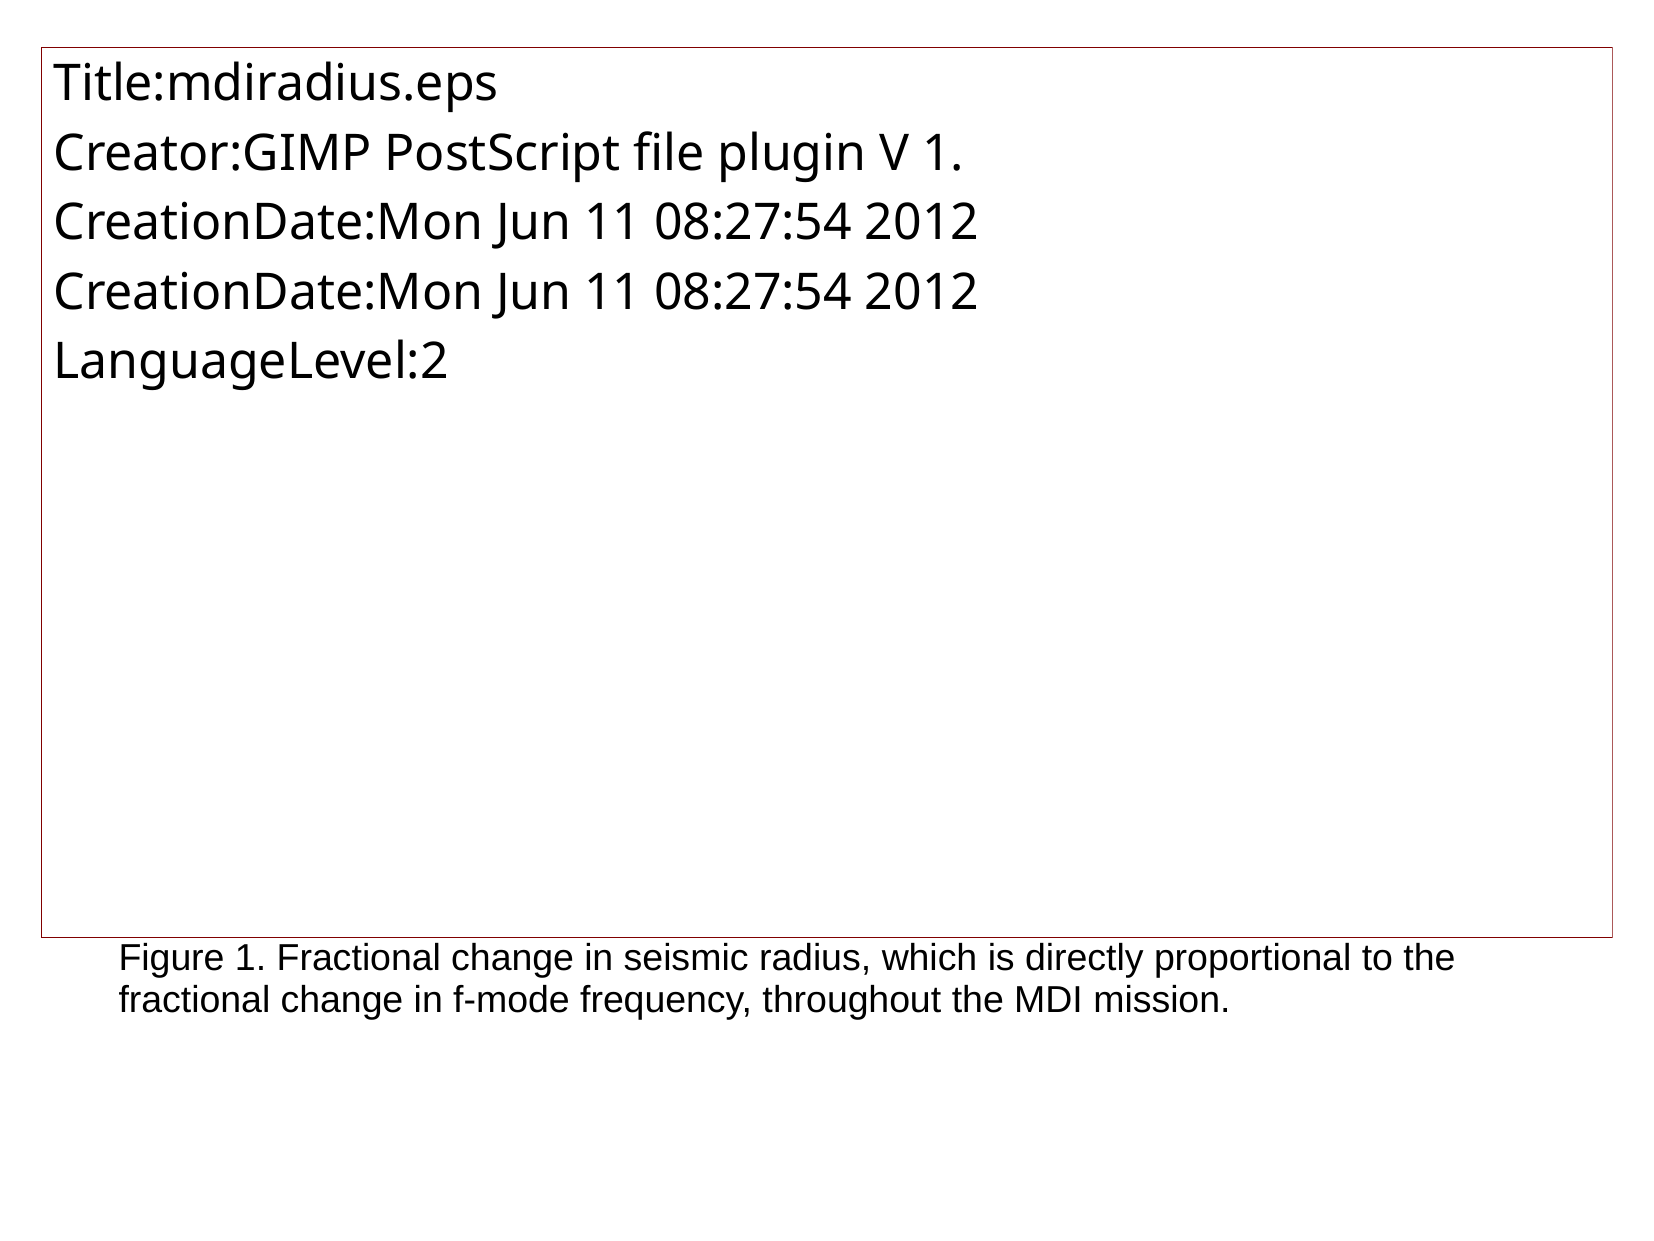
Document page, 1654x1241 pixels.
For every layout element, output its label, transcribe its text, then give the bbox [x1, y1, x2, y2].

picture [37, 43, 1613, 938]
text_box Figure 1. Fractional change in seismic radius, which is directly proportional to the fractional change in f-mode frequency, throughout the MDI mission. [103, 929, 1567, 1028]
